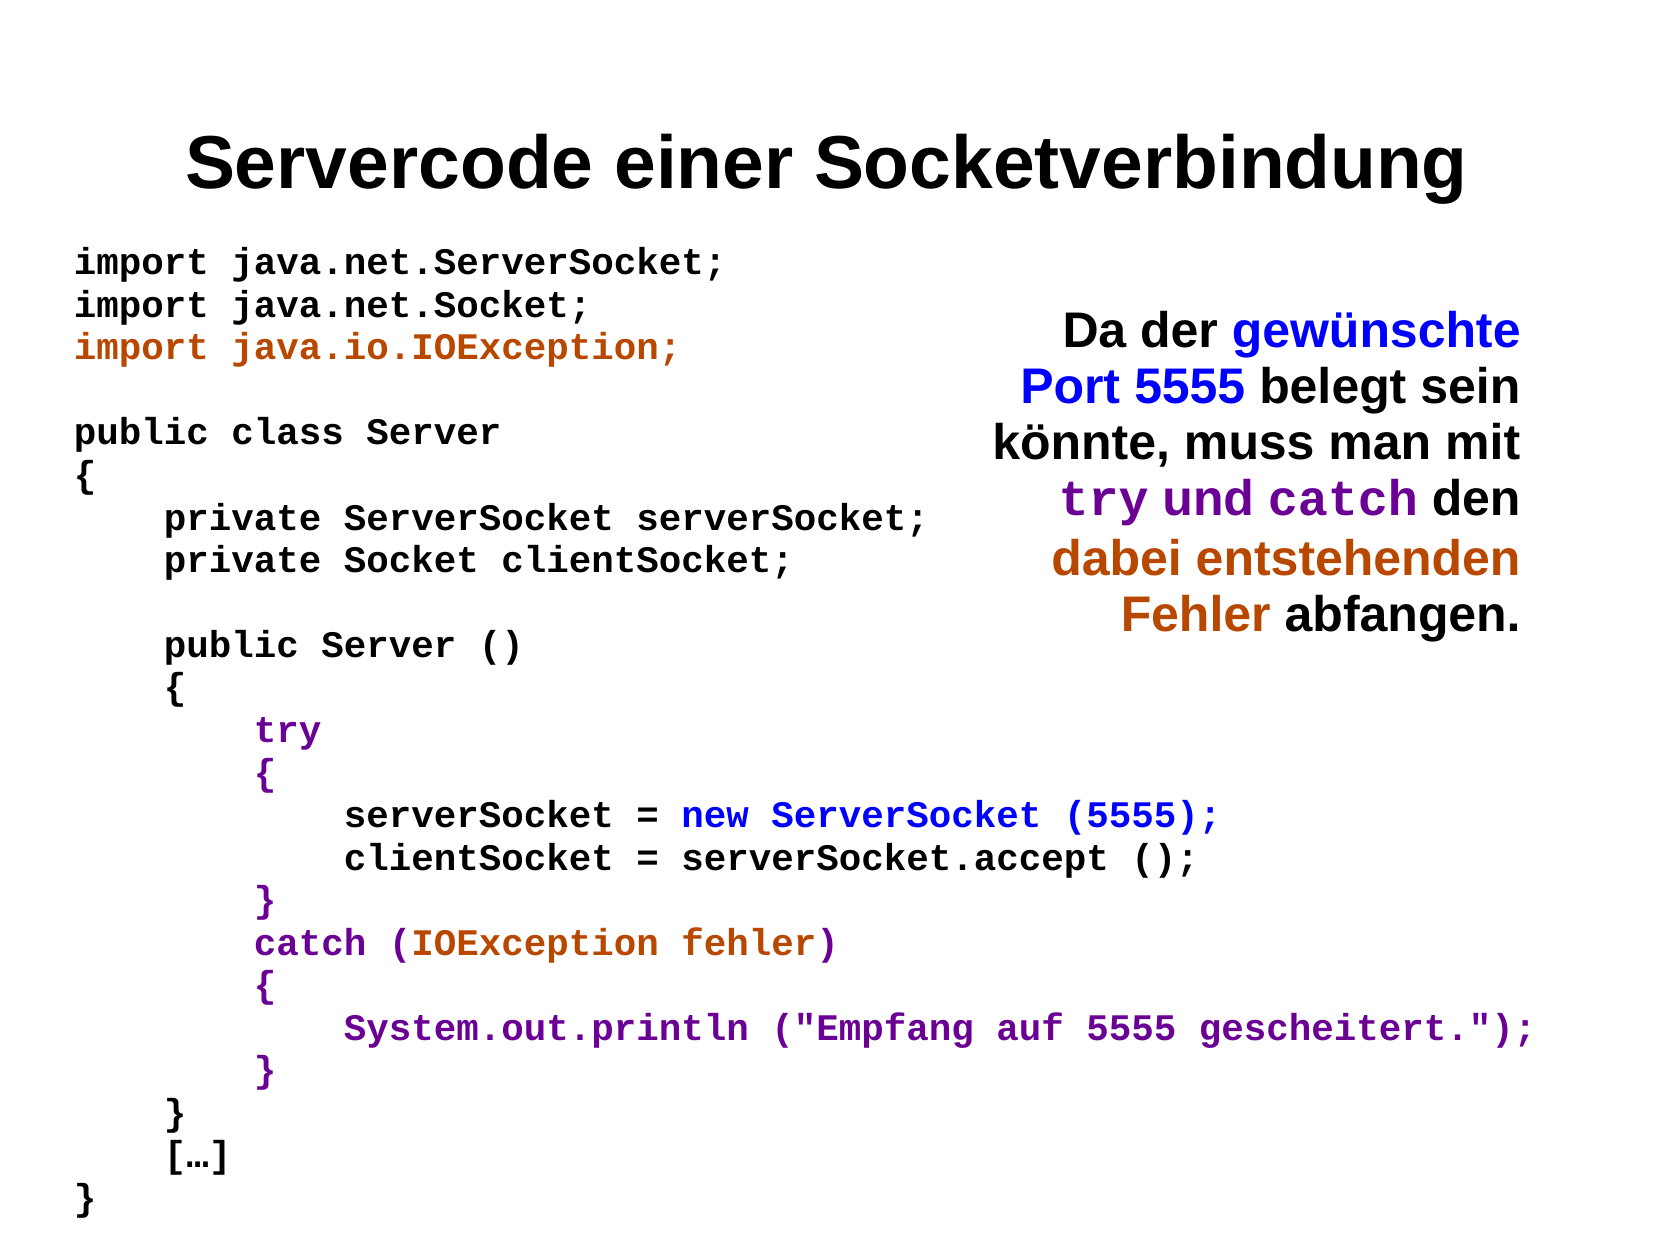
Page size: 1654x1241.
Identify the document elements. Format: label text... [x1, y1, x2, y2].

title Servercode einer Socketverbindung [88, 78, 1565, 236]
text_box import java.net.ServerSocket; import java.net.Socket; import java.io.IOException; public class Server { private ServerSocket serverSocket; private Socket clientSocket; public Server () { try { serverSocket = new ServerSocket (5555); clientSocket = serverSocket.accept (); } catch (IOException fehler) { System.out.println ("Empfang auf 5555 gescheitert."); } } […] } [59, 236, 1595, 1229]
text_box Da der gewünschte Port 5555 belegt sein könnte, muss man mit try und catch den dabei entstehenden Fehler abfangen. [944, 295, 1536, 657]
